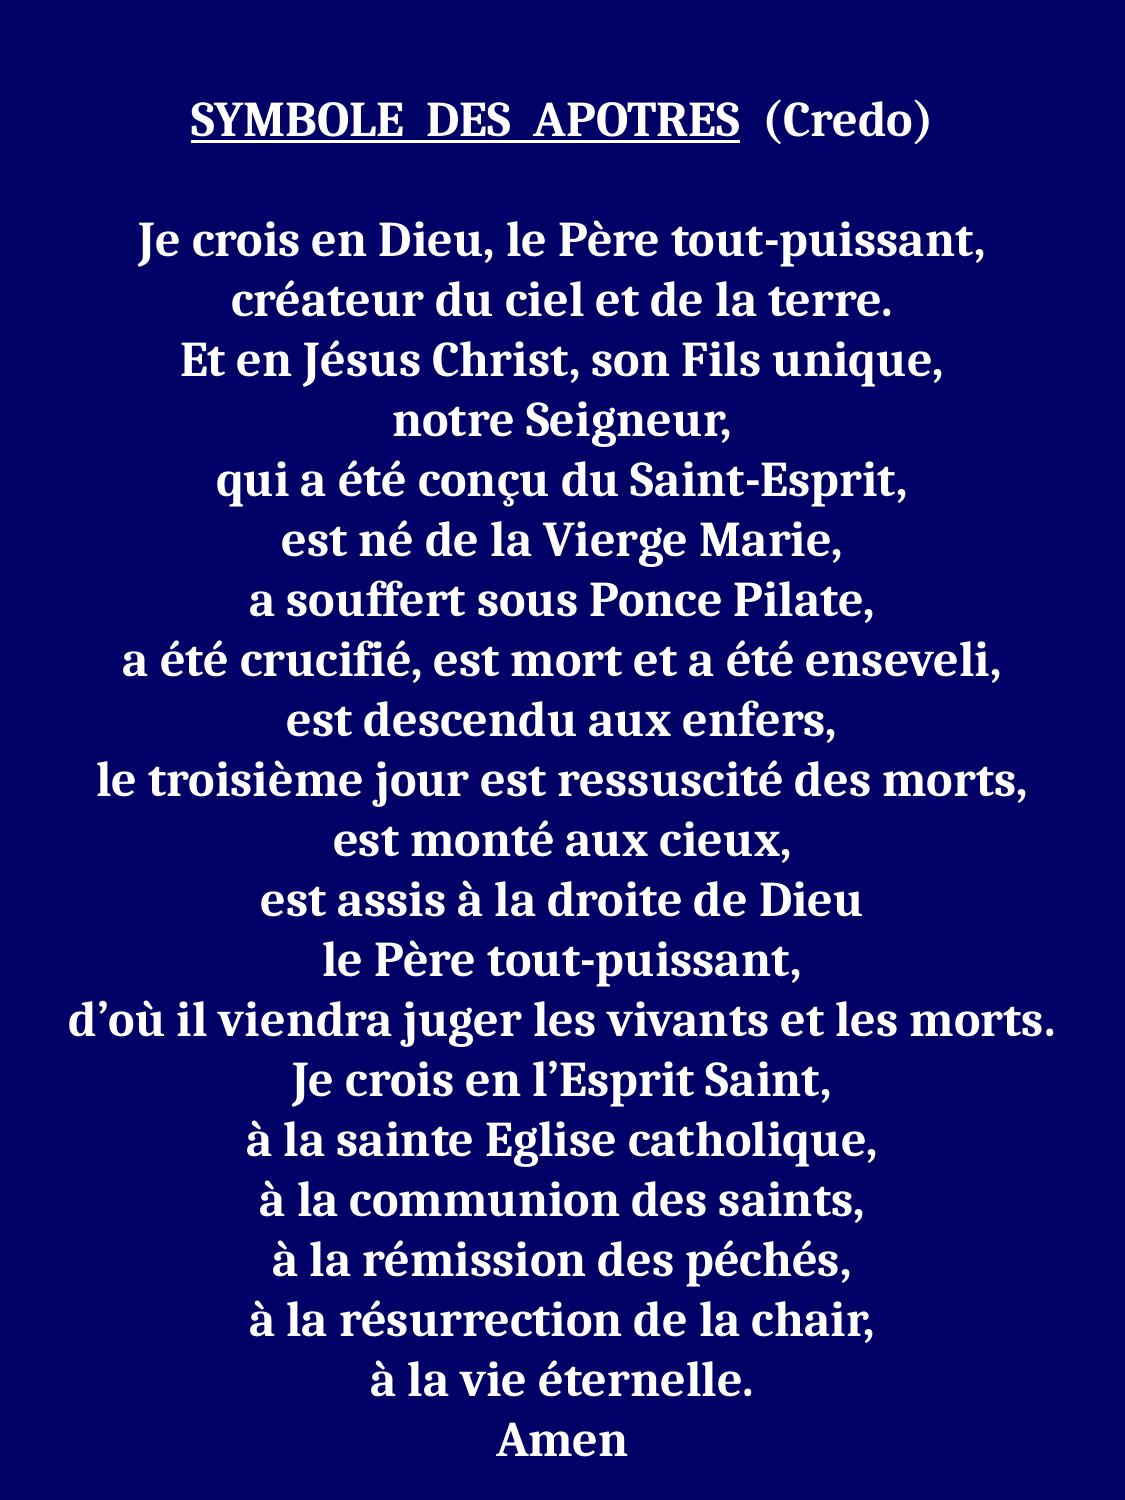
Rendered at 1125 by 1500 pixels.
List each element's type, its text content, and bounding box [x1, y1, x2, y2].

text_box SYMBOLE DES APOTRES (Credo) Je crois en Dieu, le Père tout-puissant, créateur du ciel et de la terre. Et en Jésus Christ, son Fils unique, notre Seigneur, qui a été conçu du Saint-Esprit, est né de la Vierge Marie, a souffert sous Ponce Pilate, a été crucifié, est mort et a été enseveli, est descendu aux enfers, le troisième jour est ressuscité des morts, est monté aux cieux, est assis à la droite de Dieu le Père tout-puissant, d’où il viendra juger les vivants et les morts. Je crois en l’Esprit Saint, à la sainte Eglise catholique, à la communion des saints, à la rémission des péchés, à la résurrection de la chair, à la vie éternelle. Amen [0, 79, 1125, 1474]
